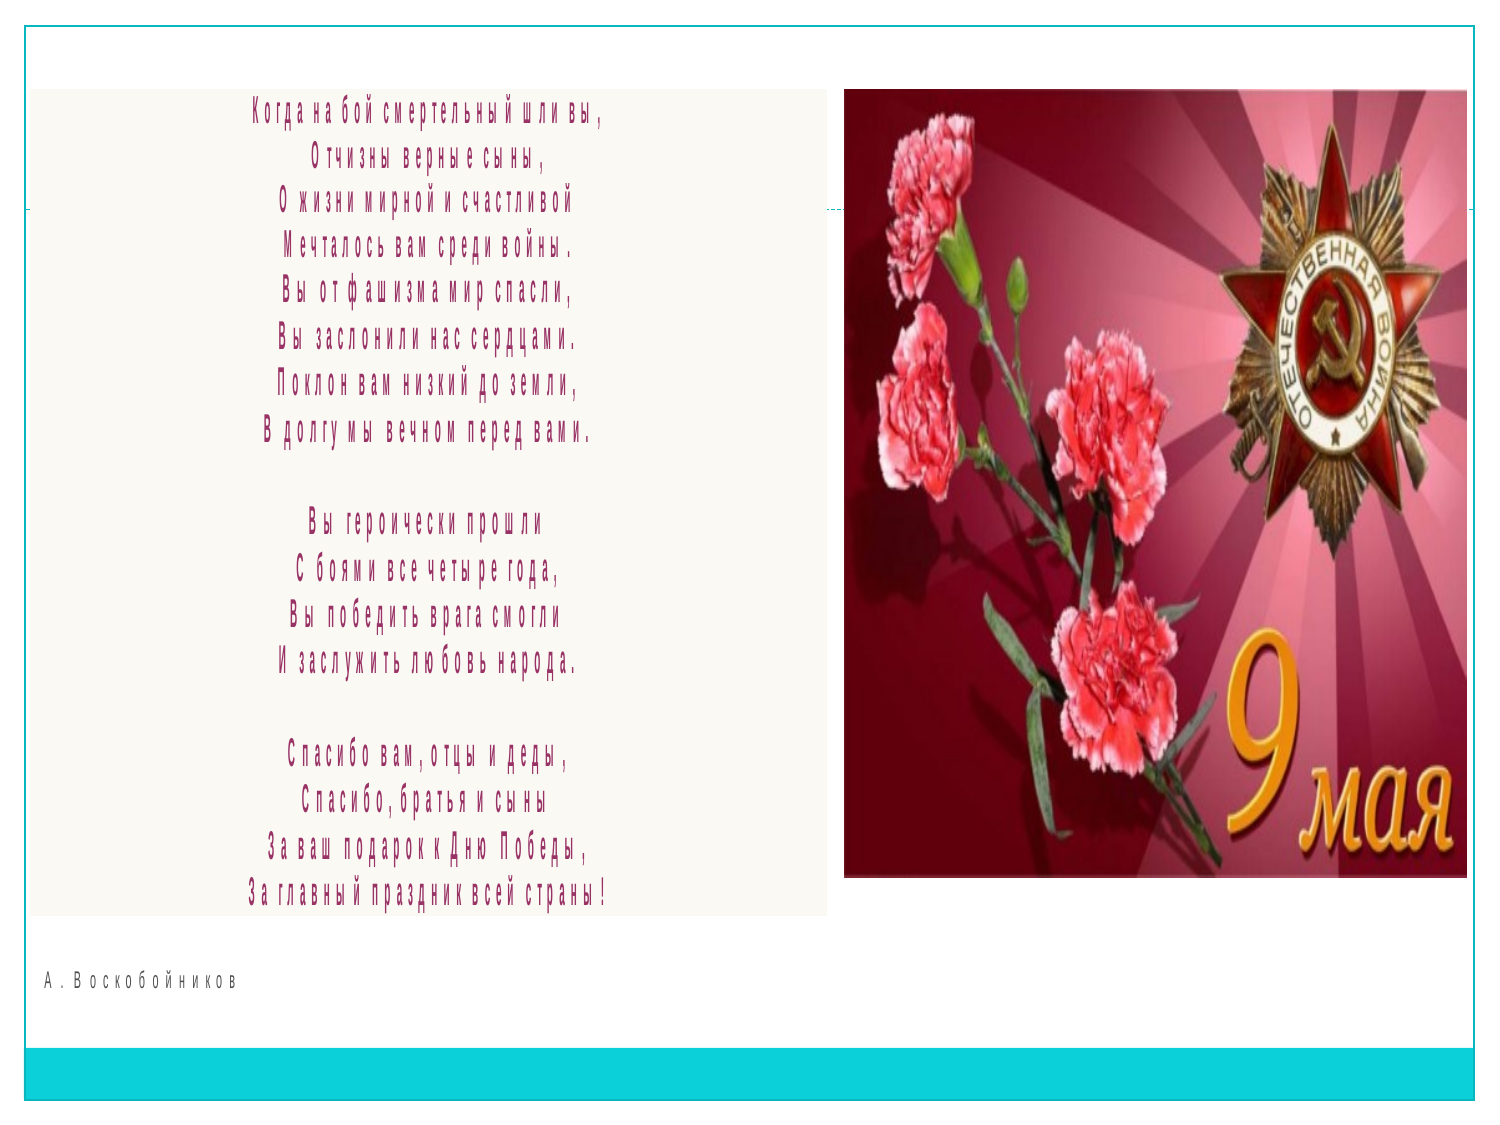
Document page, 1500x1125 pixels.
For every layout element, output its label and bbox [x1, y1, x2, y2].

picture [29, 88, 827, 916]
picture [844, 89, 1467, 878]
picture [44, 966, 1019, 1019]
